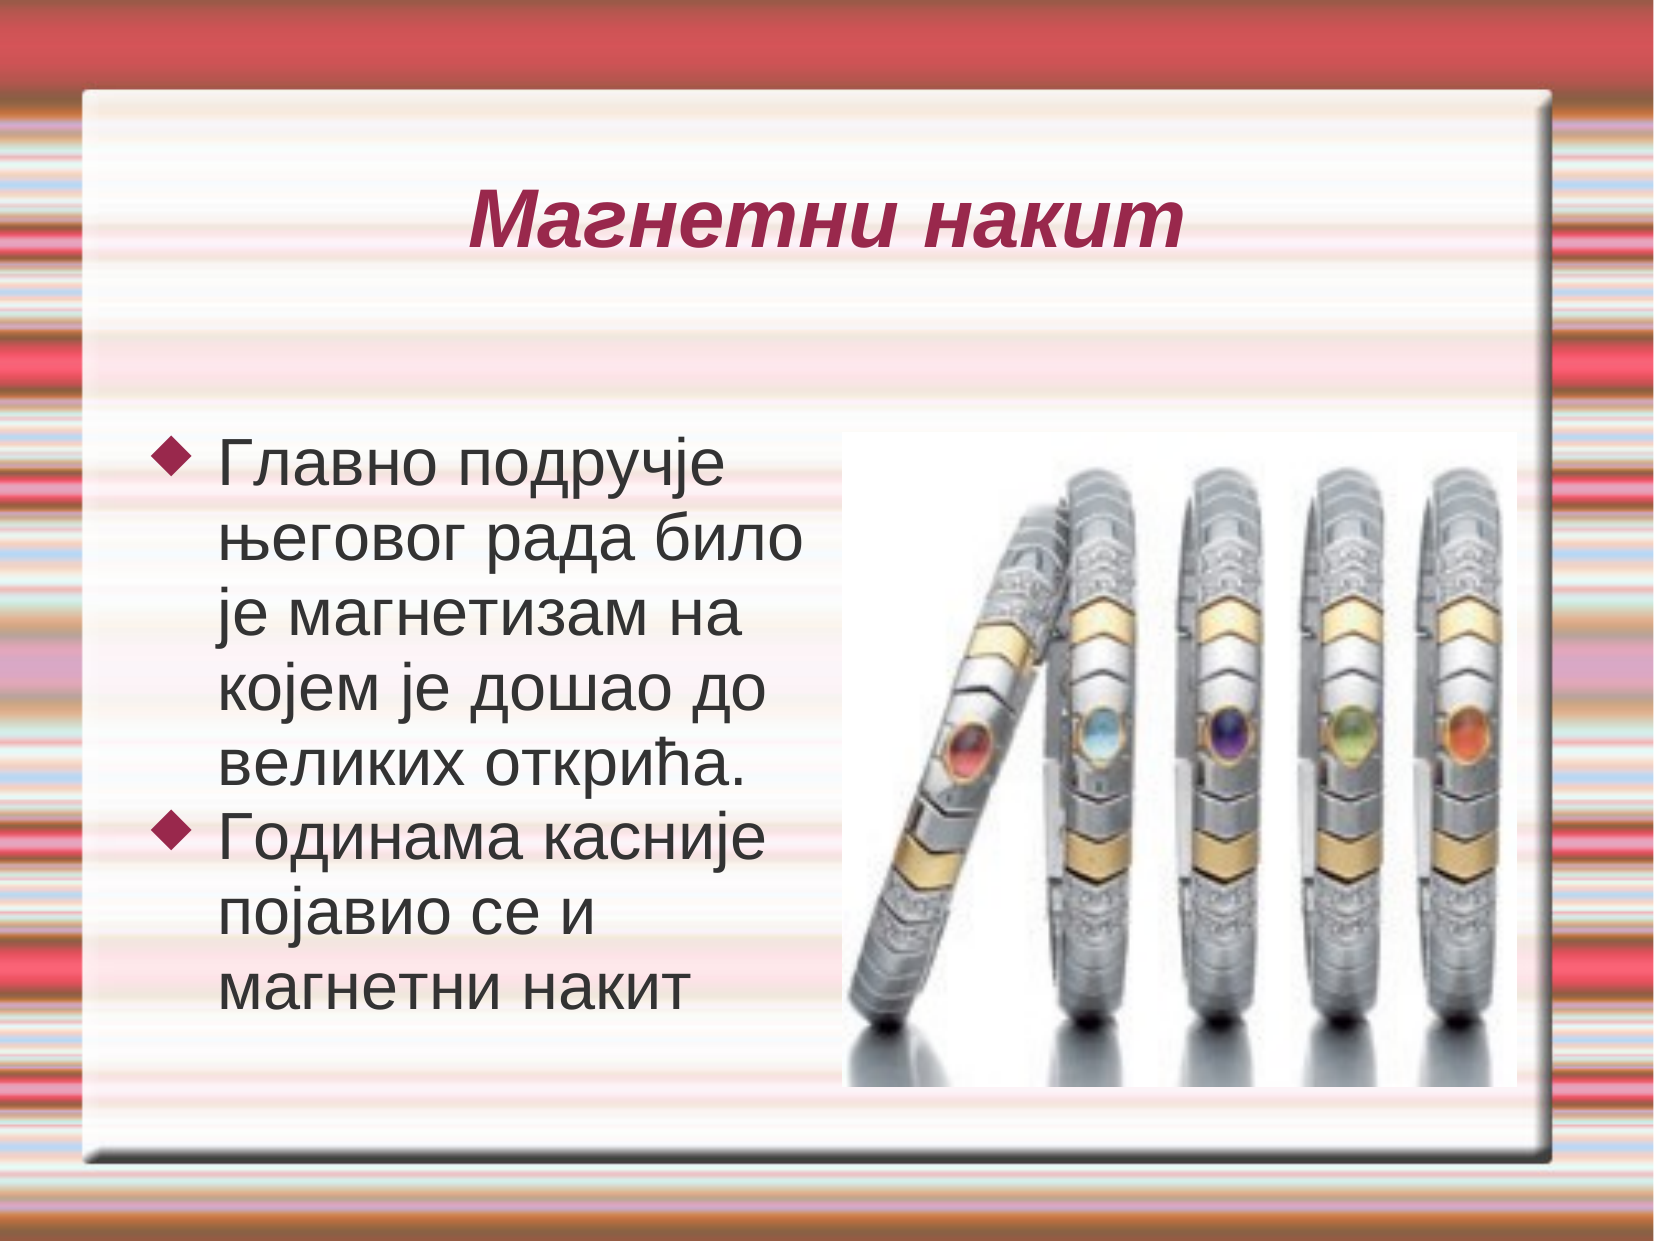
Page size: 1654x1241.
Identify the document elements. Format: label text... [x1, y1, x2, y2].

chart [134, 350, 1516, 1170]
title Магнетни накит [121, 114, 1534, 322]
picture [0, 0, 1654, 1241]
